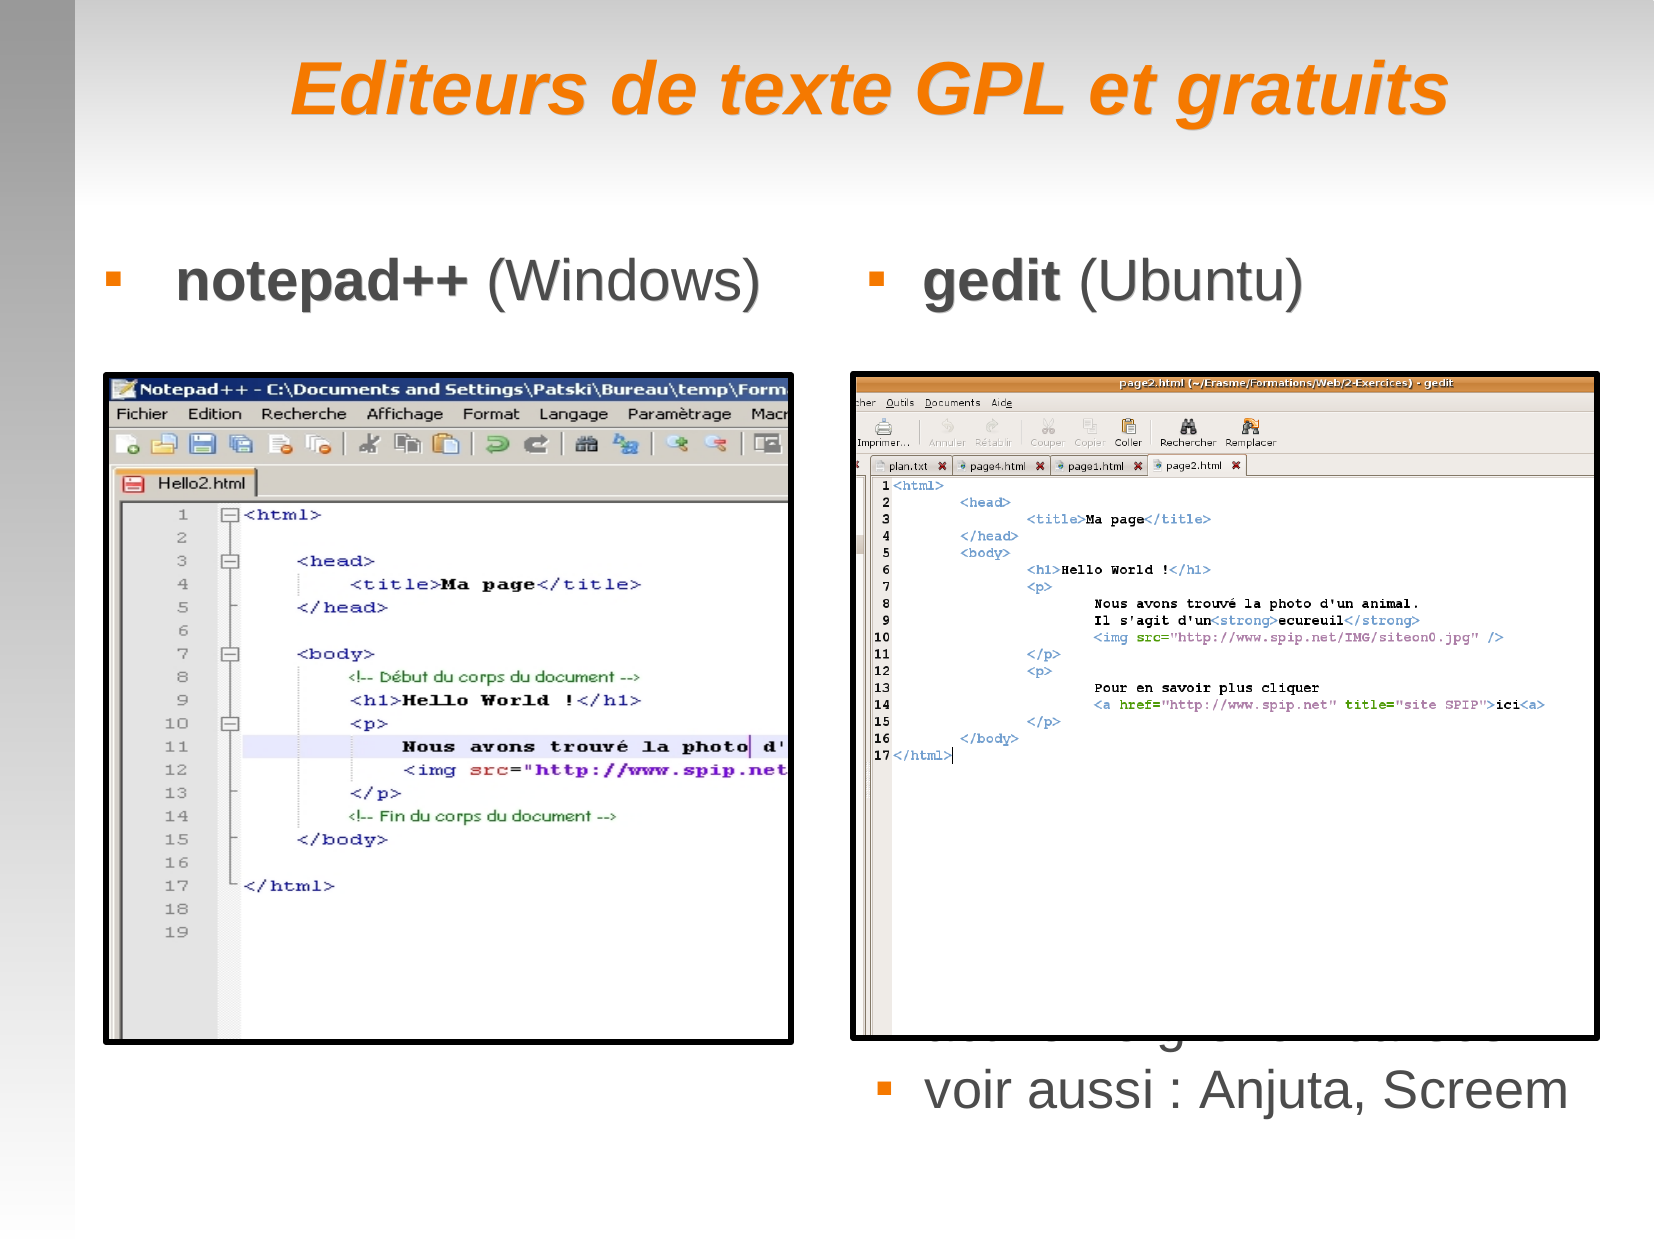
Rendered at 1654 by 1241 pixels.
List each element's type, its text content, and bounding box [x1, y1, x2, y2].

picture [108, 378, 789, 1040]
list gedit (Ubuntu) activer le greffon balises voir aussi : Anjuta, Screem [851, 248, 1601, 1213]
picture [856, 376, 1595, 1035]
title Editeurs de texte GPL et gratuits [88, 0, 1654, 178]
list notepad++ (Windows) voir aussi : ultraedit, context [88, 248, 838, 1067]
